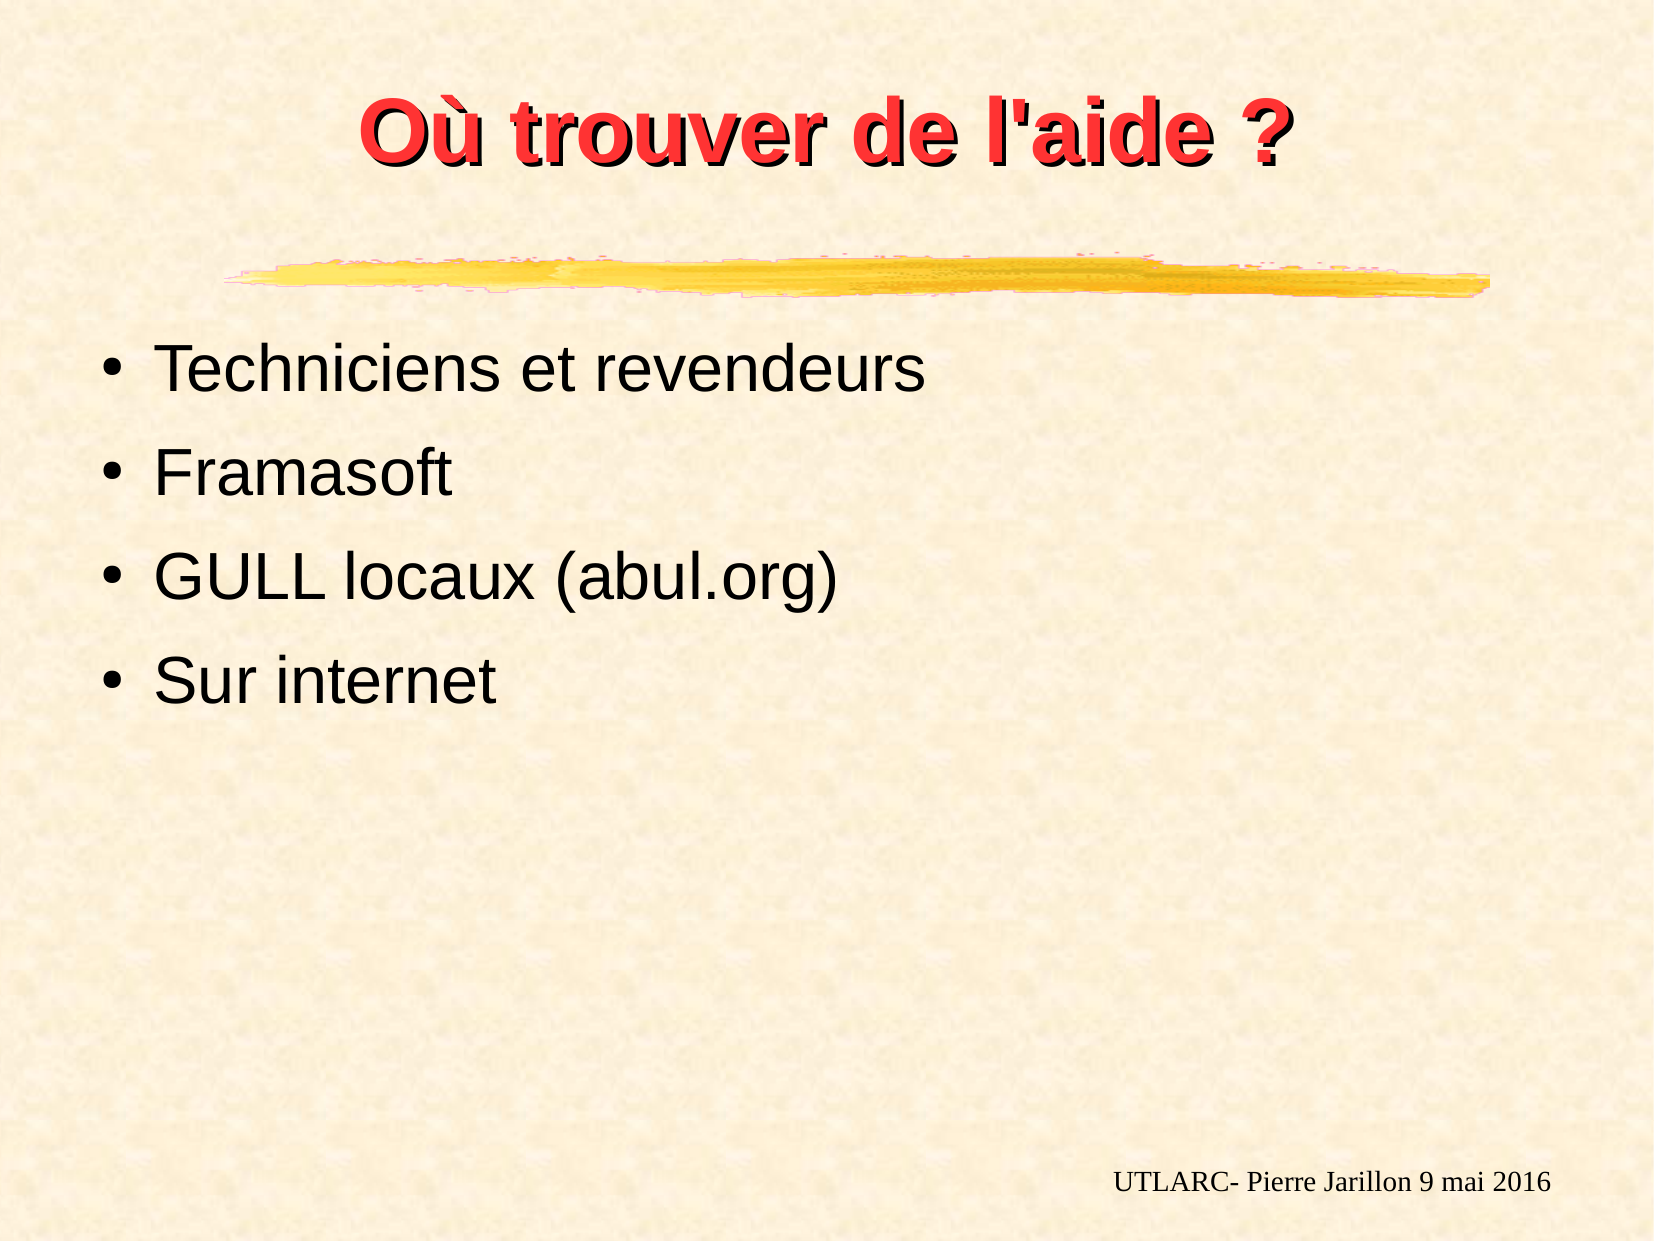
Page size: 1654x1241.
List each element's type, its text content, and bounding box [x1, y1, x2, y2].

picture [0, 0, 1654, 1241]
title Où trouver de l'aide ? [82, 49, 1571, 213]
list Techniciens et revendeurs Framasoft GULL locaux (abul.org) Sur internet [82, 330, 1571, 768]
